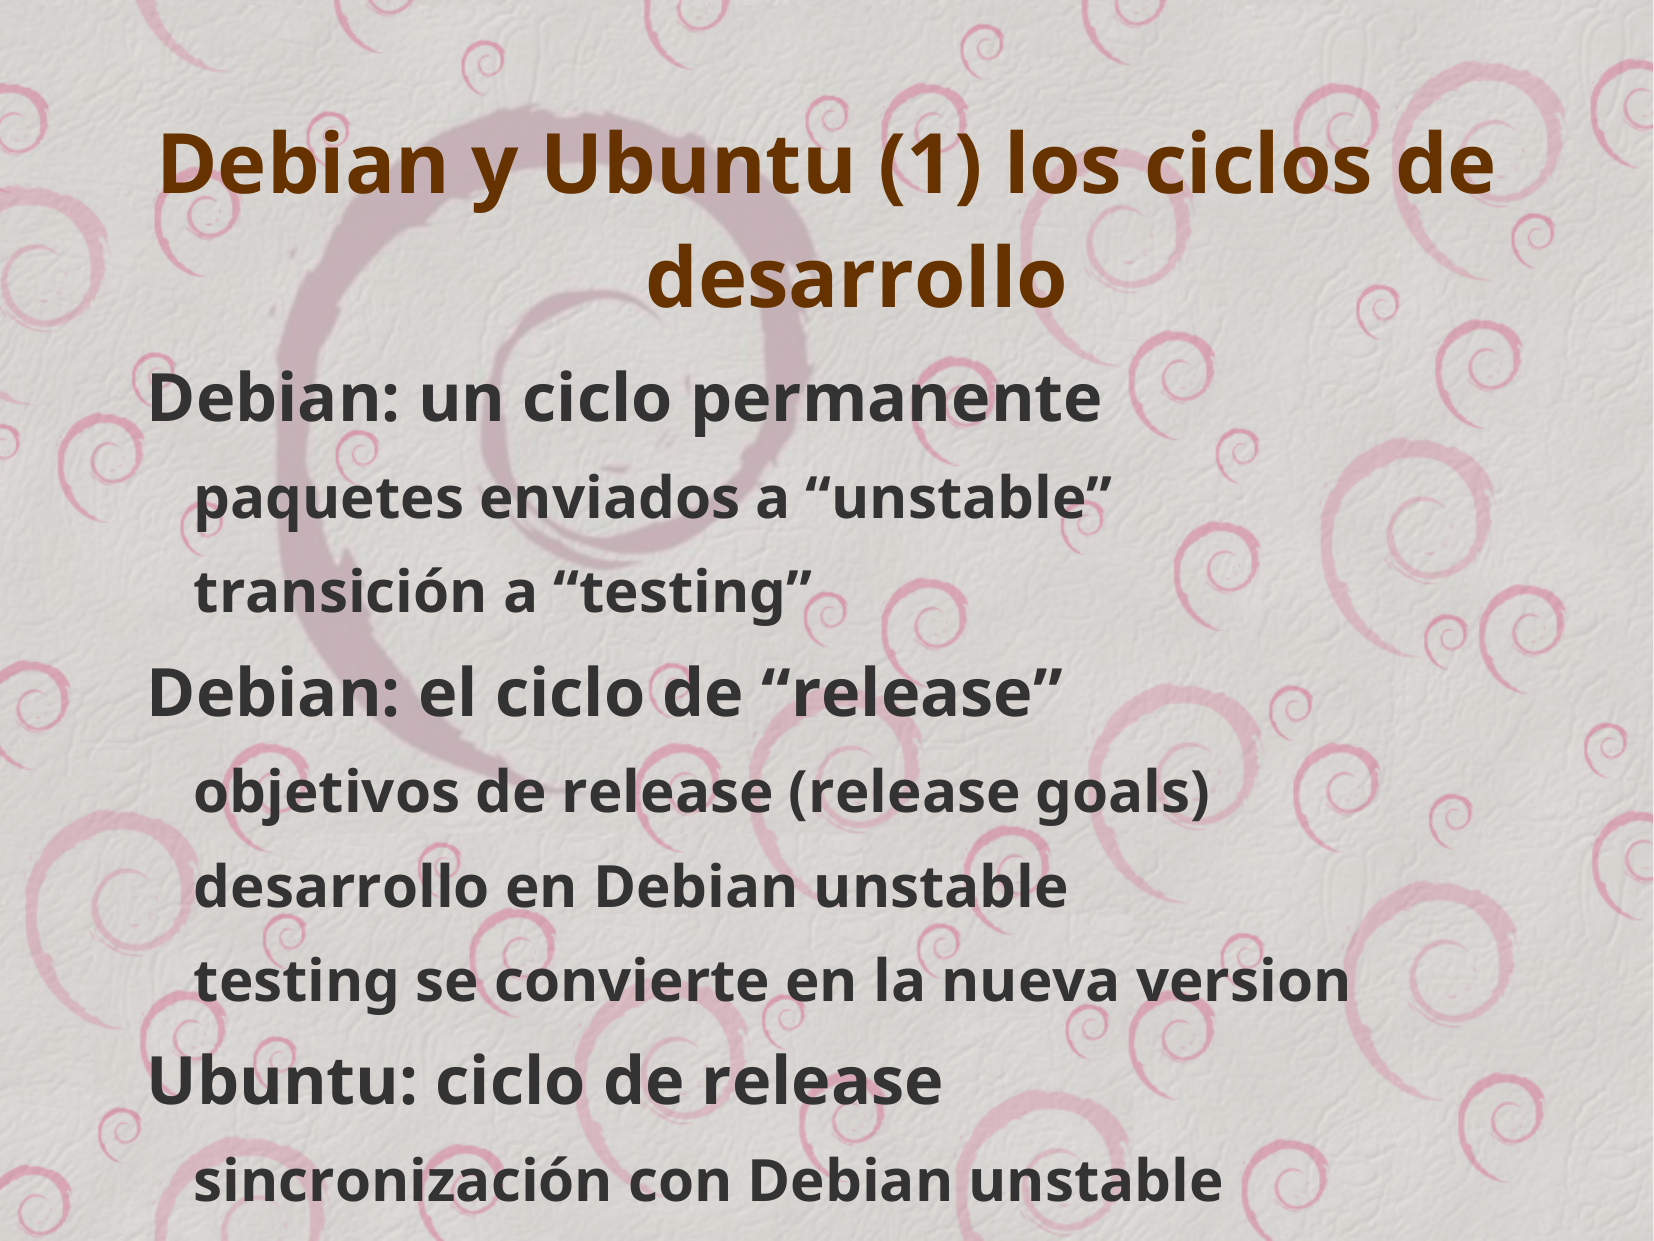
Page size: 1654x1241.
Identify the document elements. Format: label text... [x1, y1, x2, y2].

list Debian: un ciclo permanente paquetes enviados a “unstable” transición a “testing” Debian: el ciclo de “release” objetivos de release (release goals) desarrollo en Debian unstable testing se convierte en la nueva version Ubuntu: ciclo de release sincronización con Debian unstable desarrollo, pruebas... y release [134, 350, 1516, 1189]
picture [0, 0, 1654, 1241]
title Debian y Ubuntu (1) los ciclos de desarrollo [121, 114, 1534, 322]
